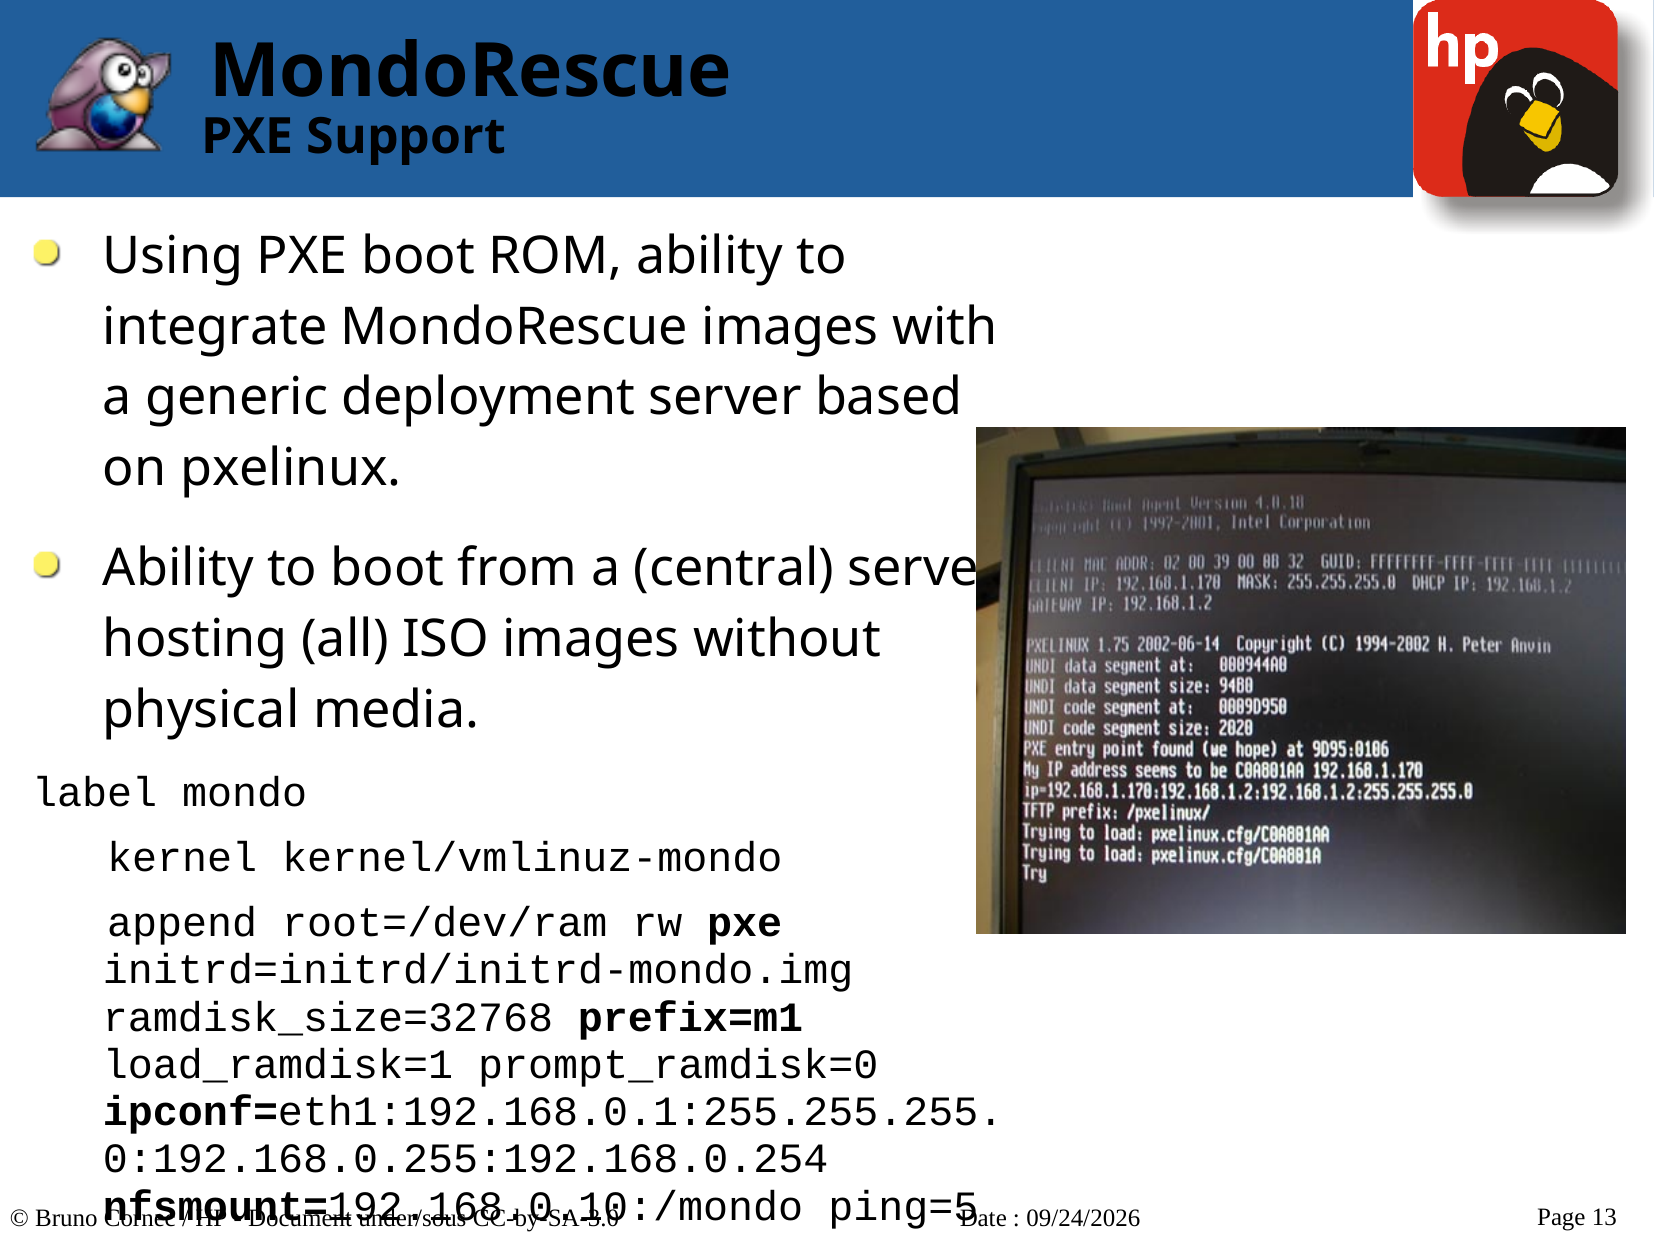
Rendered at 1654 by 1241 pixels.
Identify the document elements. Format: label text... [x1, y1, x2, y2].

picture [976, 427, 1626, 934]
picture [0, 0, 211, 199]
picture [1413, 0, 1654, 235]
list Using PXE boot ROM, ability to integrate MondoRescue images with a generic deployment server based on pxelinux. Ability to boot from a (central) server hosting (all) ISO images without physical media. label mondo kernel kernel/vmlinuz-mondo append root=/dev/ram rw pxe initrd=initrd/initrd-mondo.img ramdisk_size=32768 prefix=m1 load_ramdisk=1 prompt_ramdisk=0 ipconf=eth1:192.168.0.1:255.255.255.0:192.168.0.255:192.168.0.254 nfsmount=192.168.0.10:/mondo ping=5 [20, 217, 1005, 1181]
title PXE Support [201, 32, 1191, 241]
